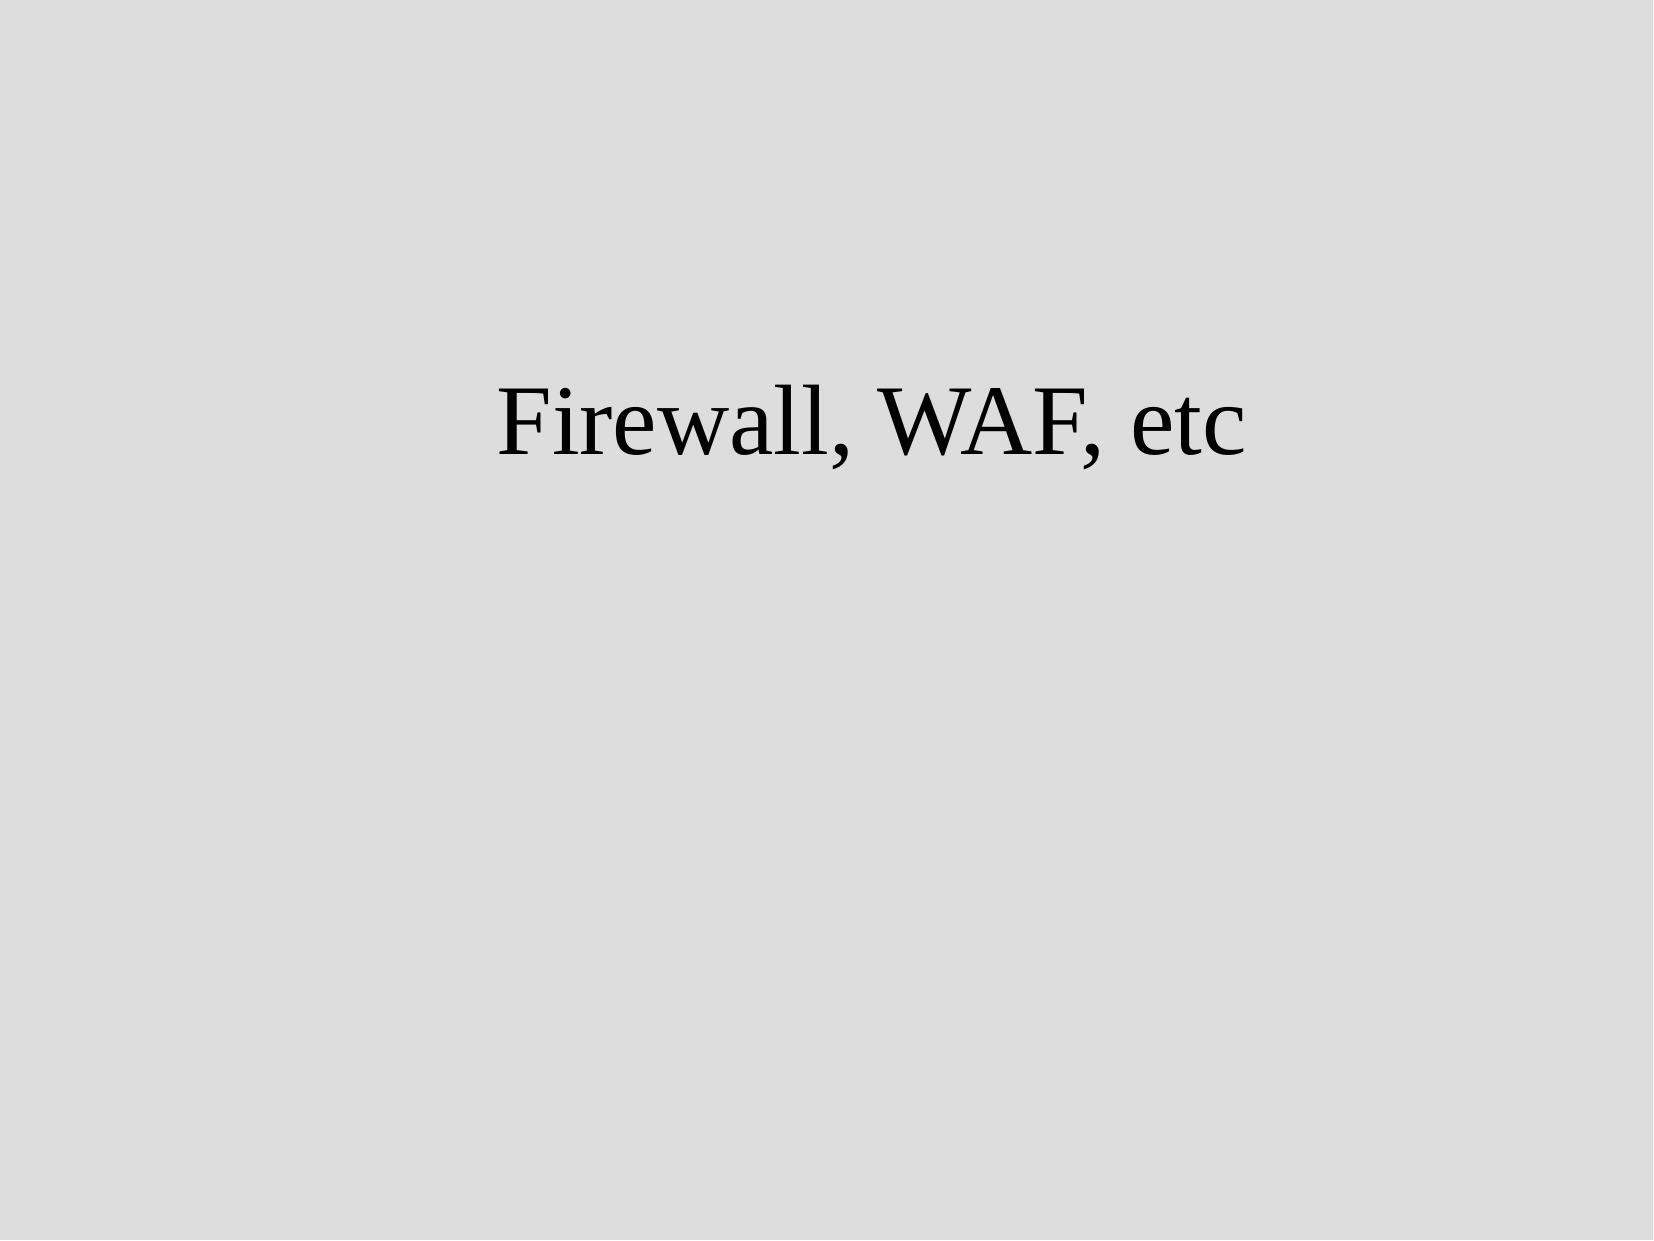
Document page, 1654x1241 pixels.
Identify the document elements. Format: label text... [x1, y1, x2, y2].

text_box Firewall, WAF, etc [271, 357, 1473, 484]
subtitle [82, 49, 1571, 1010]
